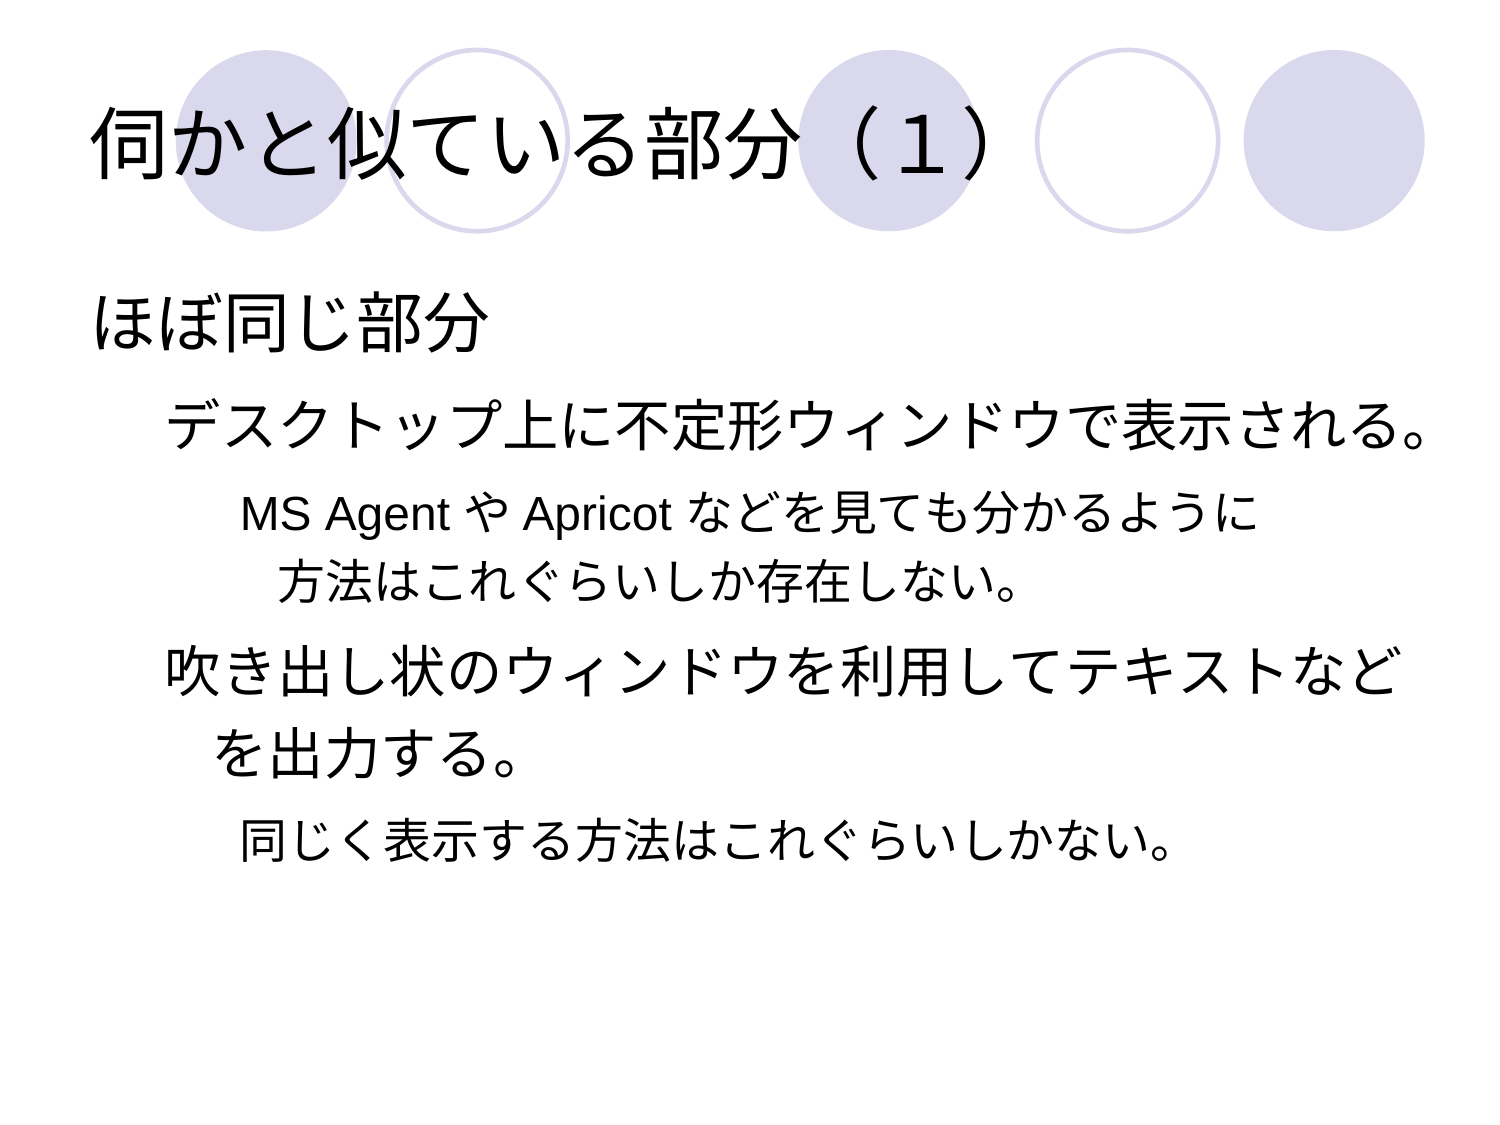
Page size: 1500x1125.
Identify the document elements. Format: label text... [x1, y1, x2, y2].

list ほぼ同じ部分 デスクトップ上に不定形ウィンドウで表示される。 MS Agent や Apricot などを見ても分かるように 方法はこれぐらいしか存在しない。 吹き出し状のウィンドウを利用してテキストなどを出力する。 同じく表示する方法はこれぐらいしかない。 [75, 262, 1426, 1006]
title 伺かと似ている部分（１） [75, 45, 1426, 233]
